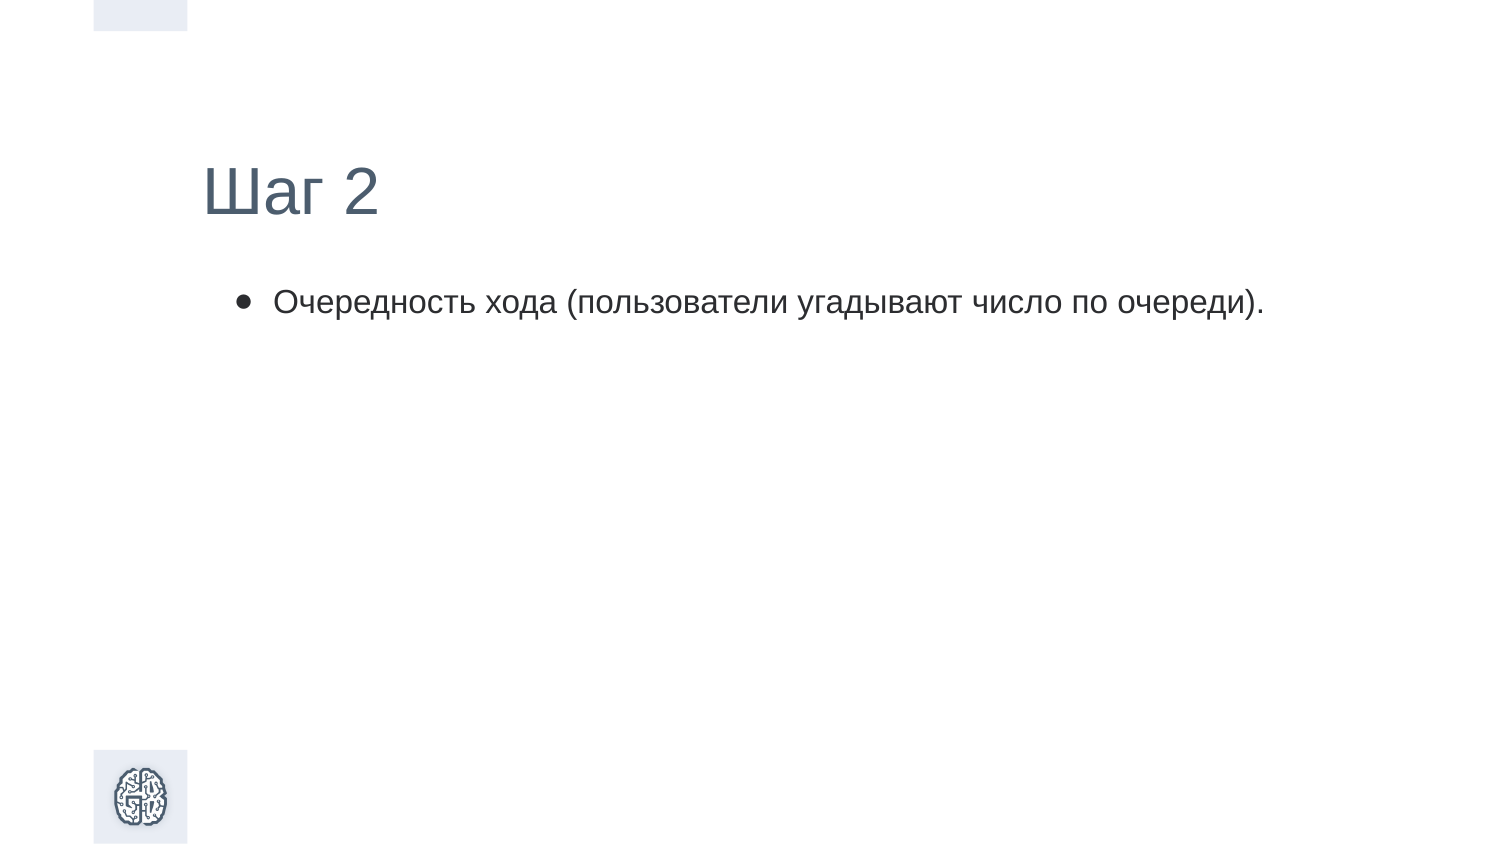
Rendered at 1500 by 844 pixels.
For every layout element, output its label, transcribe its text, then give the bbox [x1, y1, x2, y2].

text_box Очередность хода (пользователи угадывают число по очереди). [187, 259, 1312, 322]
text_box Шаг 2 [187, 93, 1312, 259]
picture [106, 760, 175, 834]
